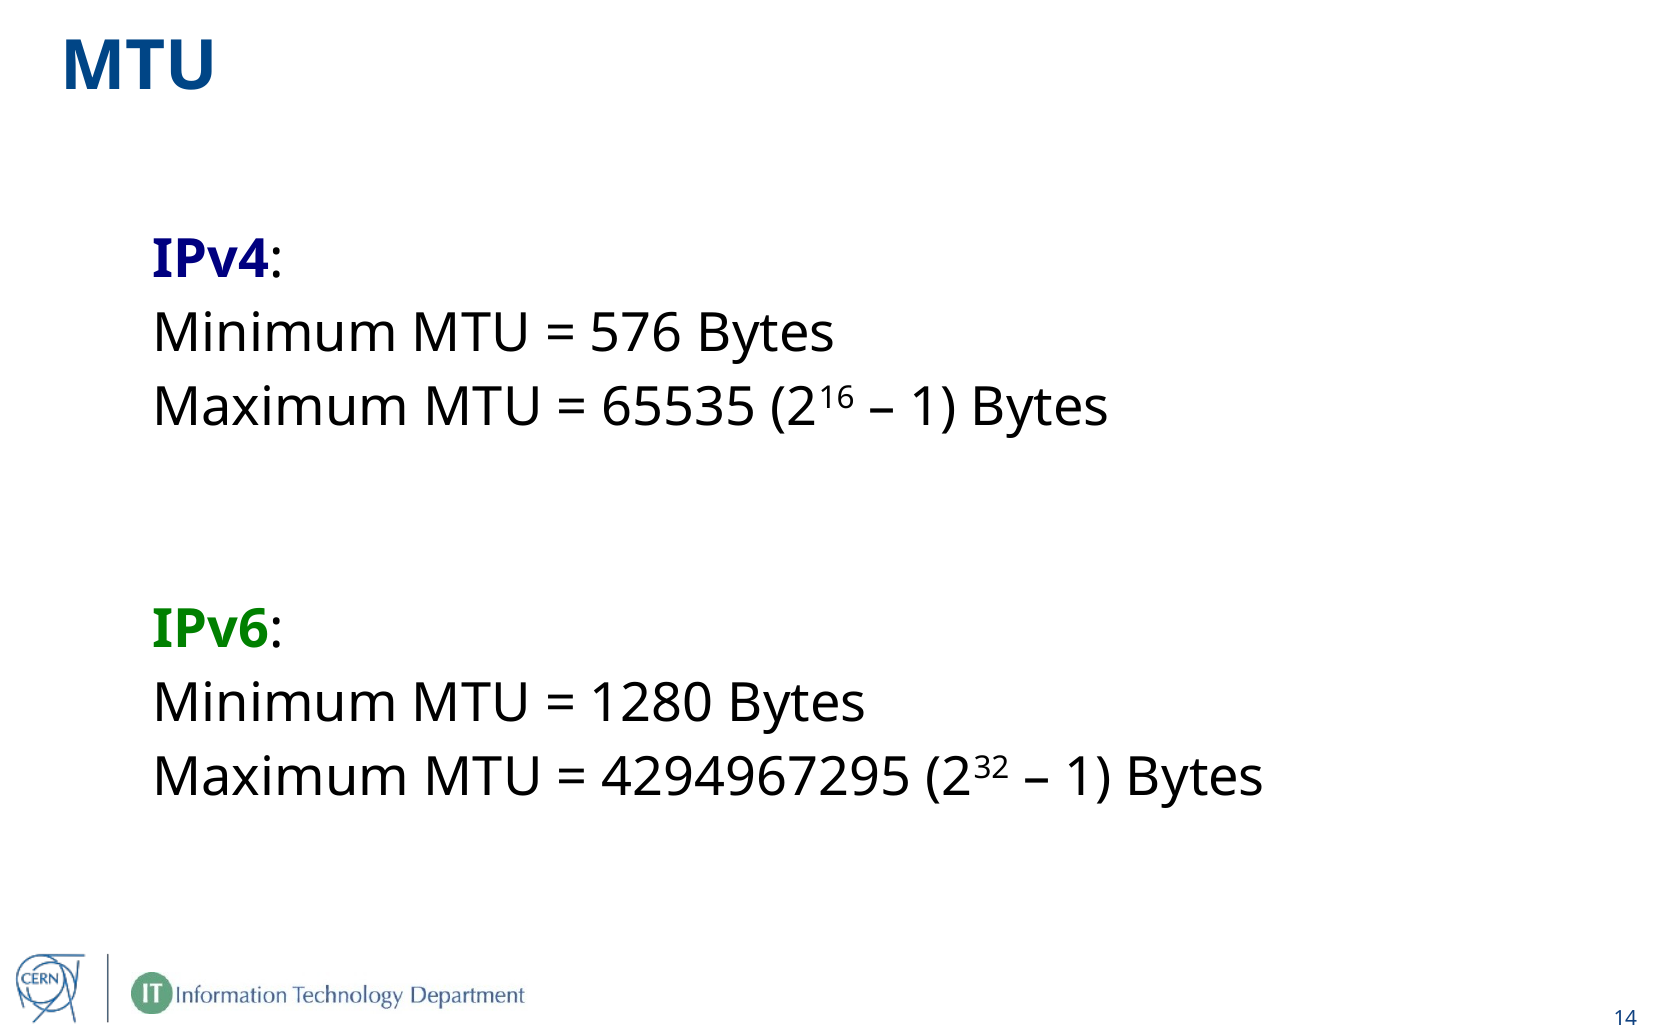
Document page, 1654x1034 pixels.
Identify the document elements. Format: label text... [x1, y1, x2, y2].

picture [36, 1002, 50, 1009]
picture [16, 985, 64, 1032]
text_box IPv4: Minimum MTU = 576 Bytes Maximum MTU = 65535 (216 – 1) Bytes IPv6: Minimum MTU = 1280 Bytes Maximum MTU = 4294967295 (232 – 1) Bytes [137, 212, 1464, 787]
title MTU [60, 0, 1528, 138]
picture [131, 972, 774, 1014]
